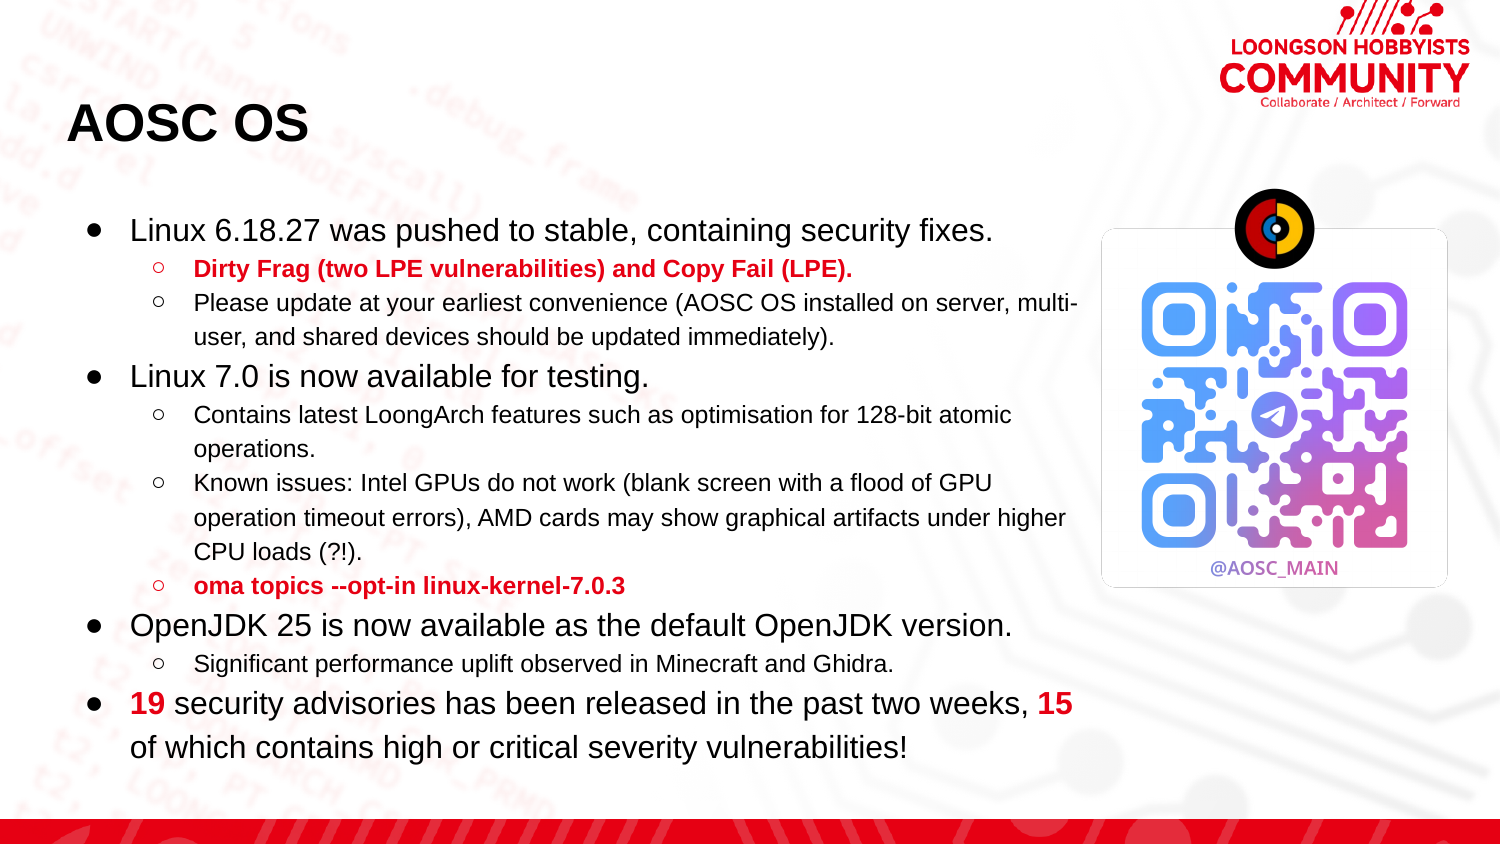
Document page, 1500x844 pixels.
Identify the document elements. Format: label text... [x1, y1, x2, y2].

picture [0, 0, 1500, 844]
title AOSC OS [51, 72, 1449, 167]
list Linux 6.18.27 was pushed to stable, containing security fixes. Dirty Frag (two LPE vulnerabilities) and Copy Fail (LPE). Please update at your earliest convenience (AOSC OS installed on server, multi-user, and shared devices should be updated immediately). Linux 7.0 is now available for testing. Contains latest LoongArch features such as optimisation for 128-bit atomic operations. Known issues: Intel GPUs do not work (blank screen with a flood of GPU operation timeout errors), AMD cards may show graphical artifacts under higher CPU loads (?!). oma topics --opt-in linux-kernel-7.0.3 OpenJDK 25 is now available as the default OpenJDK version. Significant performance uplift observed in Minecraft and Ghidra. 19 security advisories has been released in the past two weeks, 15 of which contains high or critical severity vulnerabilities! [51, 189, 1100, 785]
